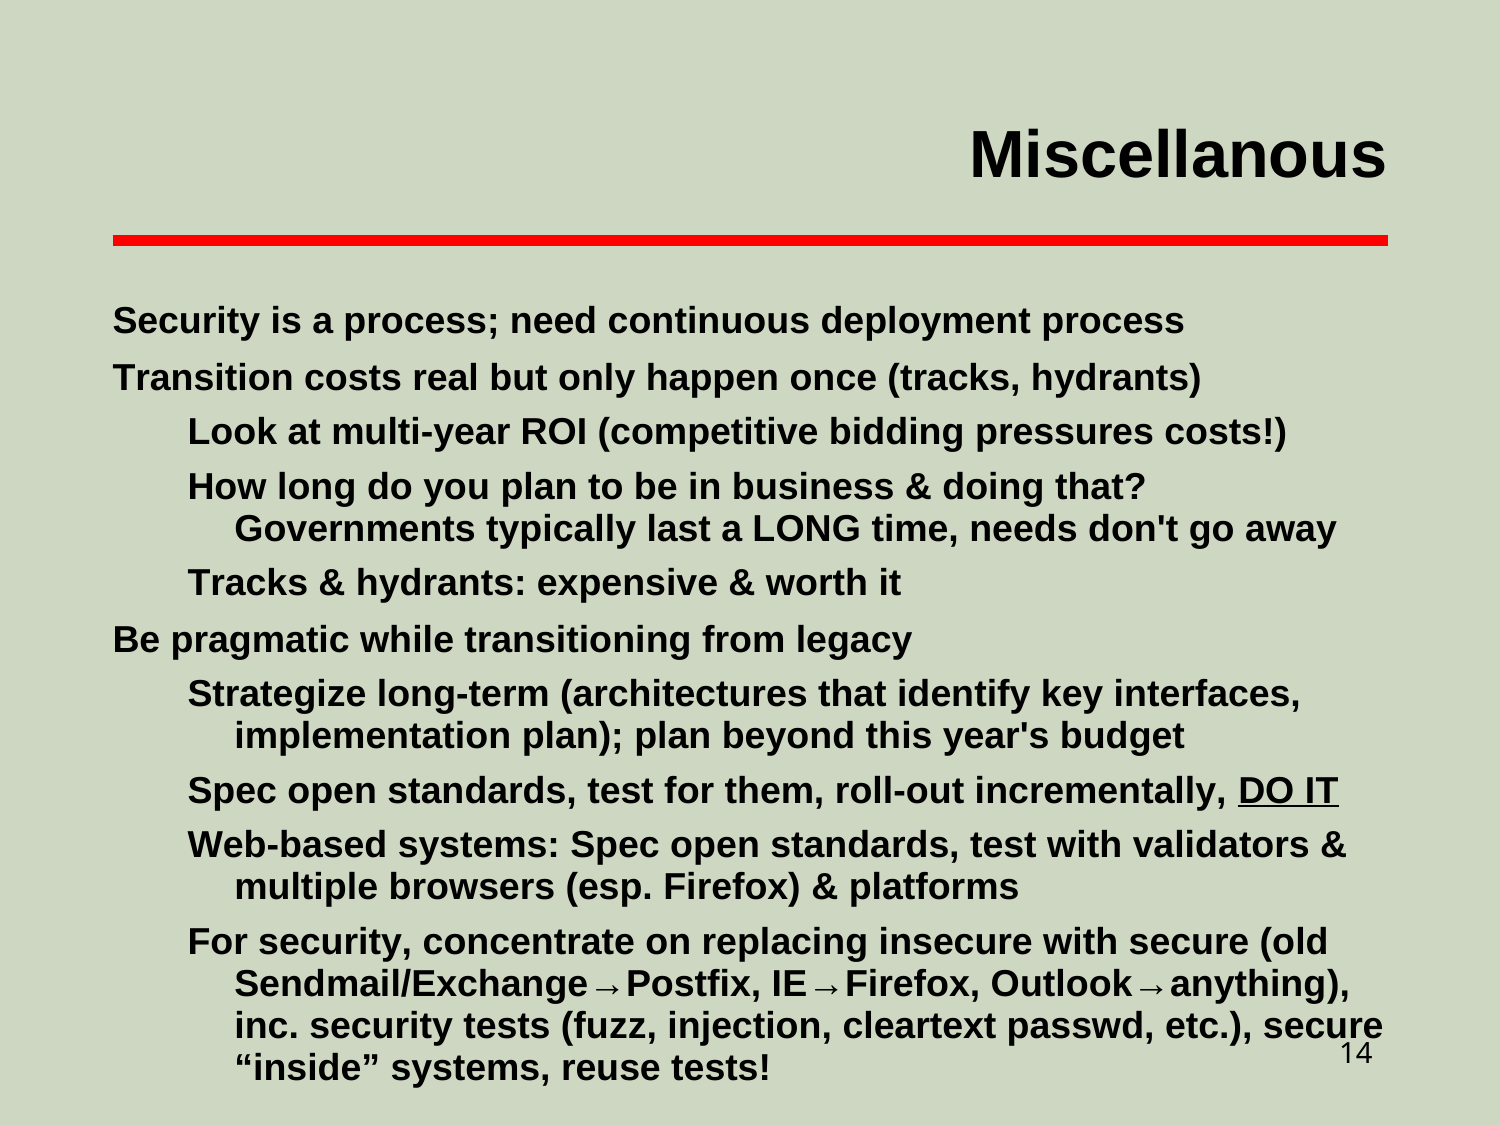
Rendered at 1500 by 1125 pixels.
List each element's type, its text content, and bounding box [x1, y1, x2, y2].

title Miscellanous [337, 85, 1388, 224]
list Security is a process; need continuous deployment process Transition costs real but only happen once (tracks, hydrants) Look at multi-year ROI (competitive bidding pressures costs!) How long do you plan to be in business & doing that? Governments typically last a LONG time, needs don't go away Tracks & hydrants: expensive & worth it Be pragmatic while transitioning from legacy Strategize long-term (architectures that identify key interfaces, implementation plan); plan beyond this year's budget Spec open standards, test for them, roll-out incrementally, DO IT Web-based systems: Spec open standards, test with validators & multiple browsers (esp. Firefox) & platforms For security, concentrate on replacing insecure with secure (old Sendmail/Exchange→Postfix, IE→Firefox, Outlook→anything), inc. security tests (fuzz, injection, cleartext passwd, etc.), secure “inside” systems, reuse tests! [112, 299, 1388, 1111]
